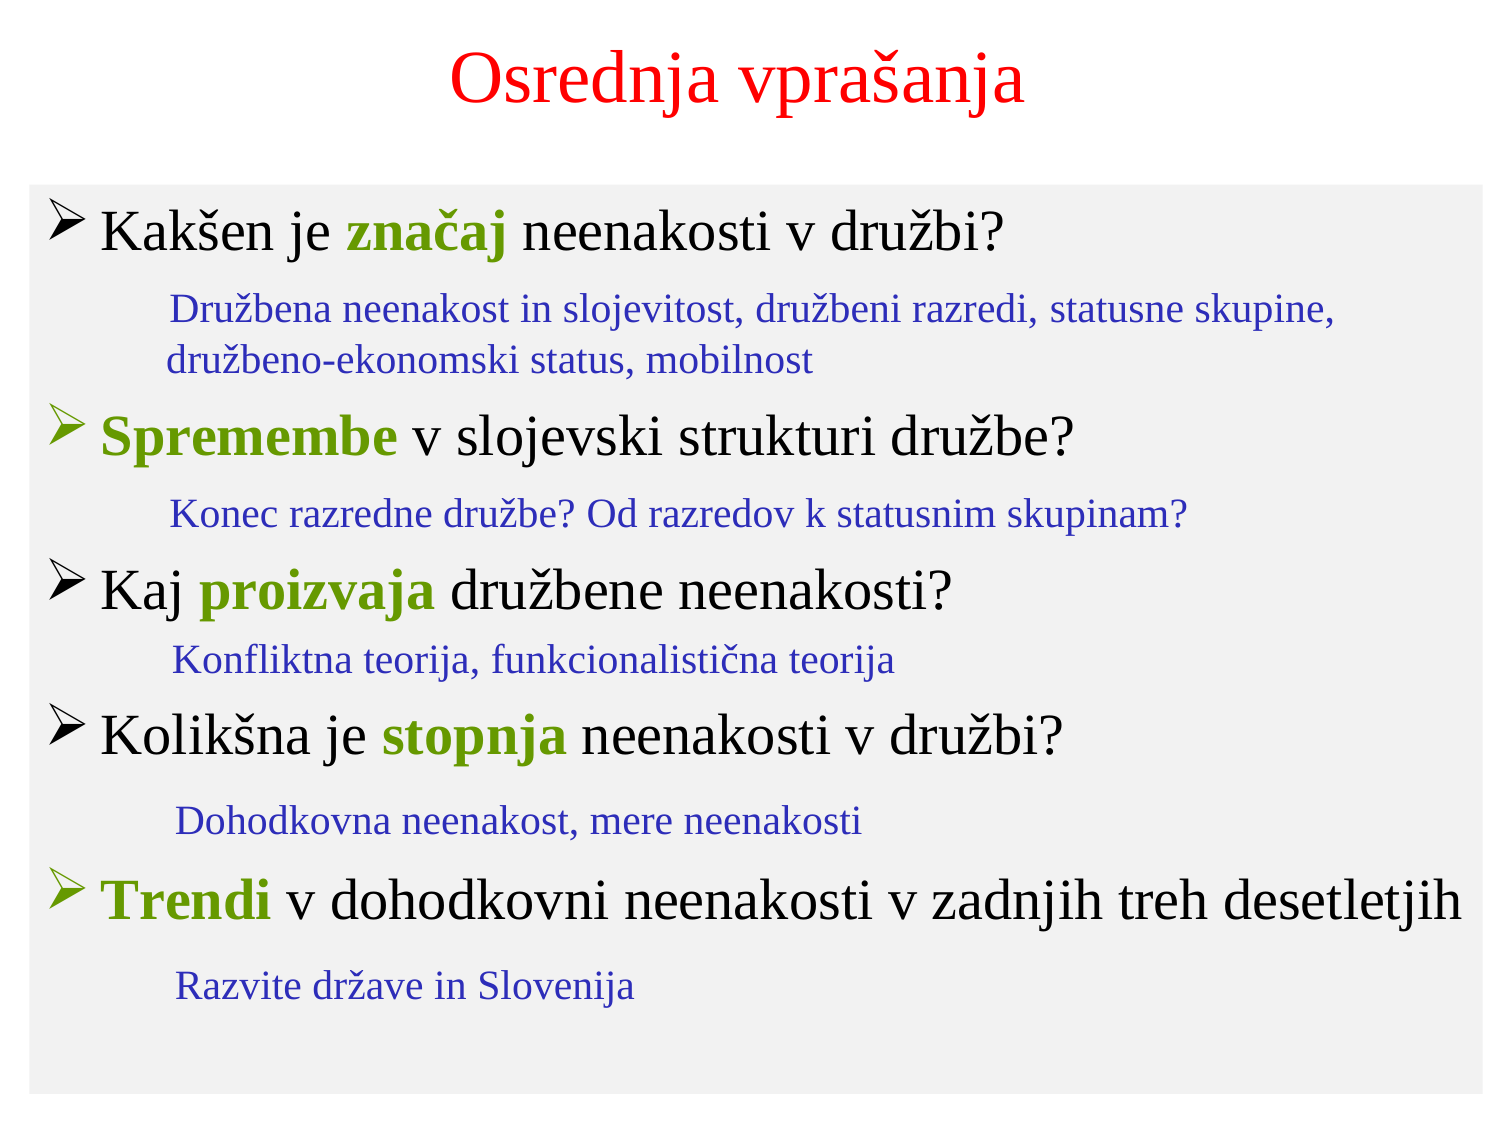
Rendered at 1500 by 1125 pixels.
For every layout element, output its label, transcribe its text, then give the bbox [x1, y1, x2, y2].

title Osrednja vprašanja [100, 19, 1376, 125]
list Kakšen je značaj neenakosti v družbi? Družbena neenakost in slojevitost, družbeni razredi, statusne skupine, družbeno-ekonomski status, mobilnost Spremembe v slojevski strukturi družbe? Konec razredne družbe? Od razredov k statusnim skupinam? Kaj proizvaja družbene neenakosti? Konfliktna teorija, funkcionalistična teorija Kolikšna je stopnja neenakosti v družbi? Dohodkovna neenakost, mere neenakosti Trendi v dohodkovni neenakosti v zadnjih treh desetletjih Razvite države in Slovenija [29, 184, 1483, 1094]
